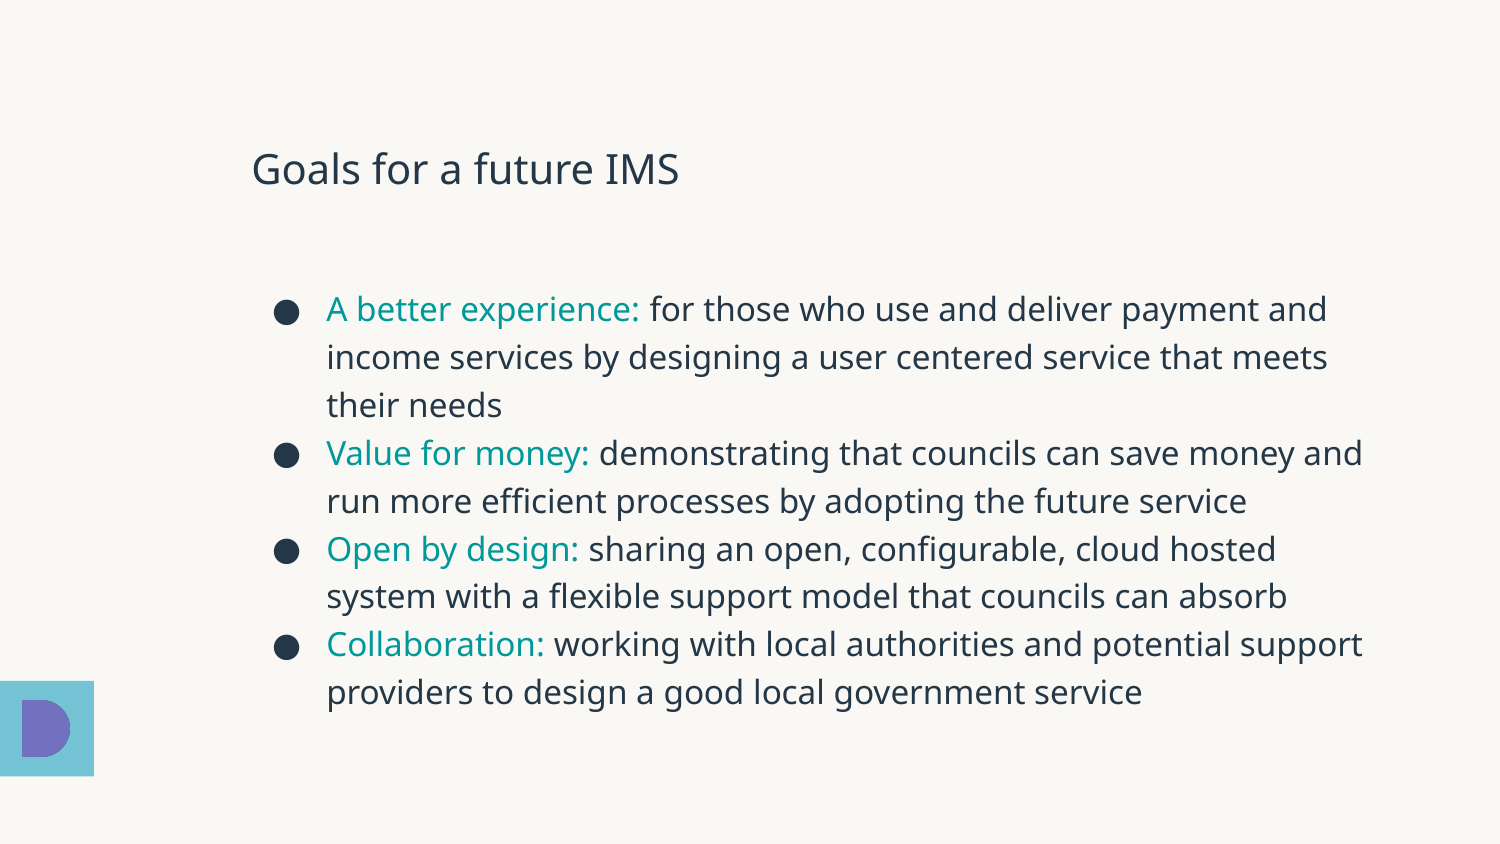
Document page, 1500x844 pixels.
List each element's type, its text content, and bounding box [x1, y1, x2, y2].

title Goals for a future IMS [236, 118, 1329, 238]
picture [22, 700, 70, 757]
list A better experience: for those who use and deliver payment and income services by designing a user centered service that meets their needs Value for money: demonstrating that councils can save money and run more efficient processes by adopting the future service Open by design: sharing an open, configurable, cloud hosted system with a flexible support model that councils can absorb Collaboration: working with local authorities and potential support providers to design a good local government service [236, 265, 1411, 681]
